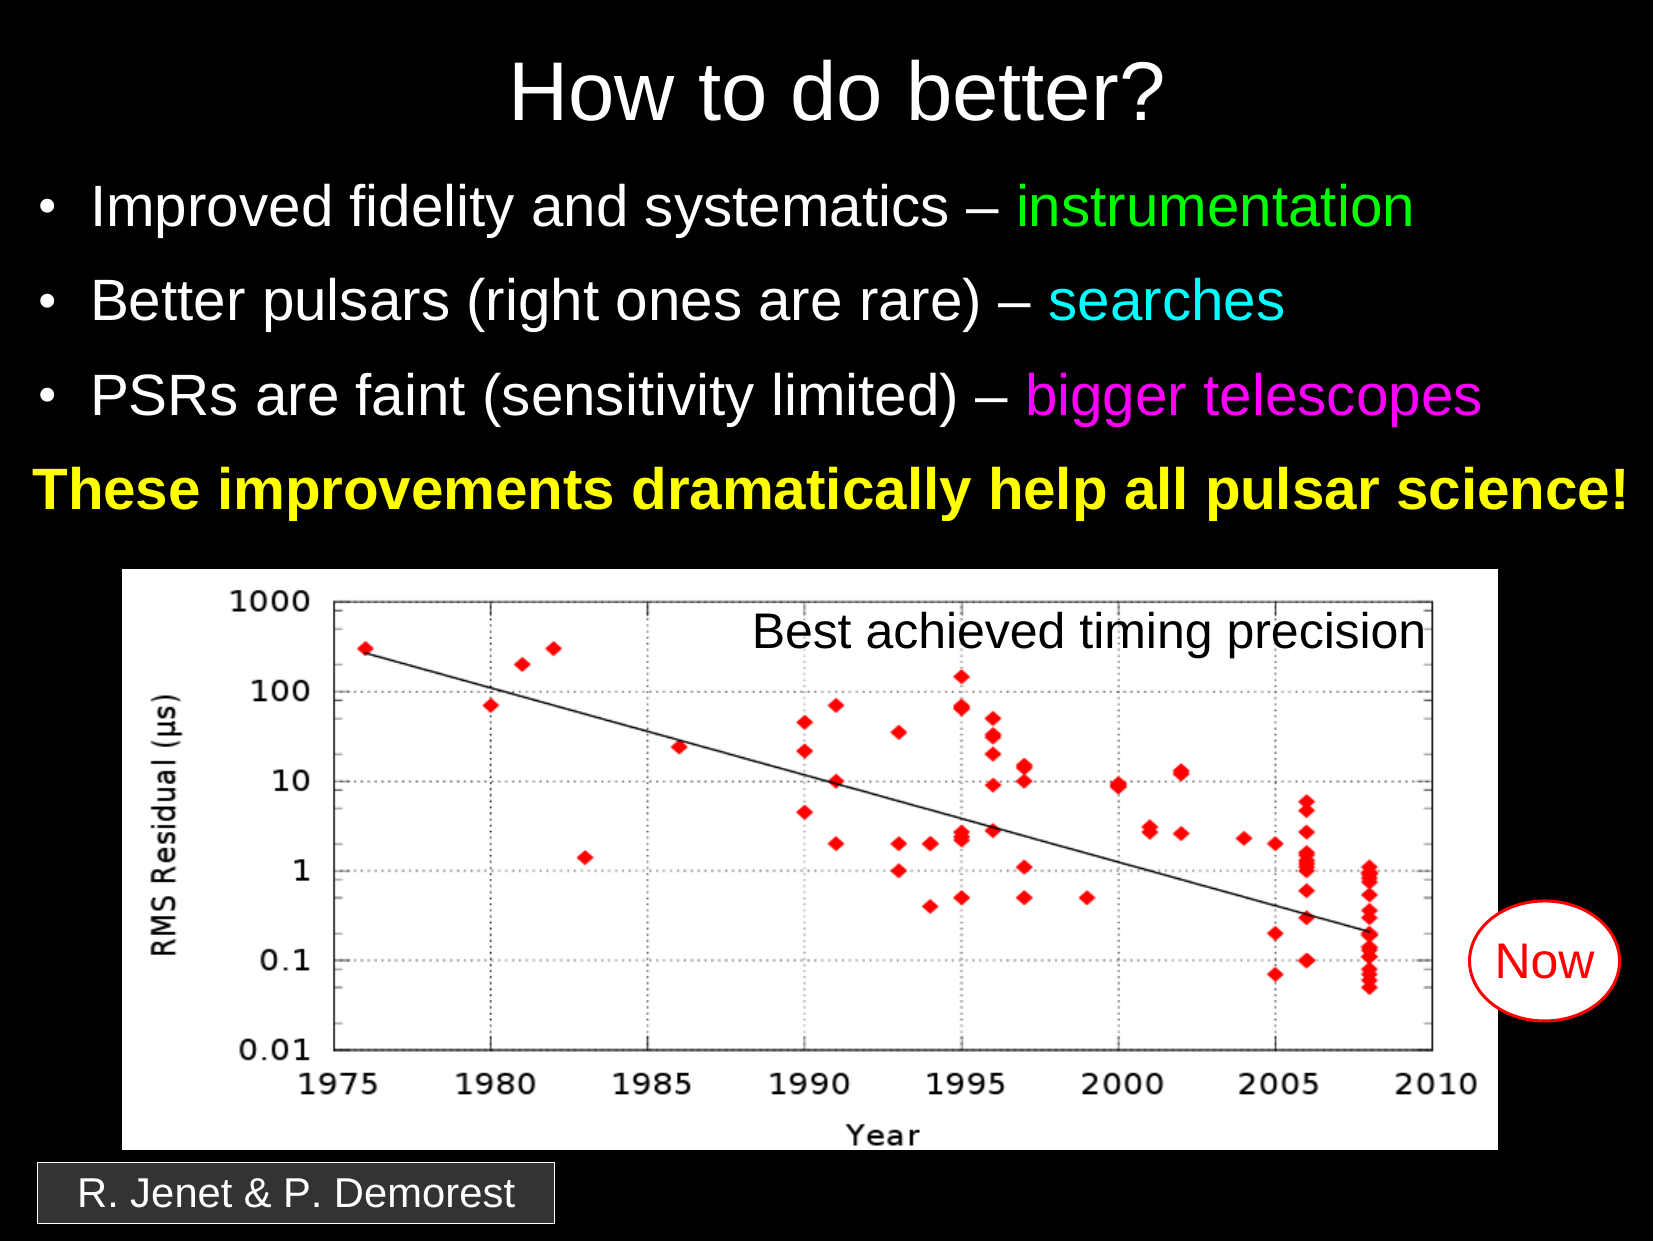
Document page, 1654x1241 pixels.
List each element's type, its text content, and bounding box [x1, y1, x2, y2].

title How to do better? [508, 23, 1214, 160]
list Improved fidelity and systematics – instrumentation Better pulsars (right ones are rare) – searches PSRs are faint (sensitivity limited) – bigger telescopes These improvements dramatically help all pulsar science! [19, 173, 1645, 589]
picture [122, 589, 1498, 1150]
text_box Best achieved timing precision [751, 603, 1427, 660]
text_box R. Jenet & P. Demorest [37, 1162, 555, 1224]
text_box Now [1469, 900, 1620, 1022]
